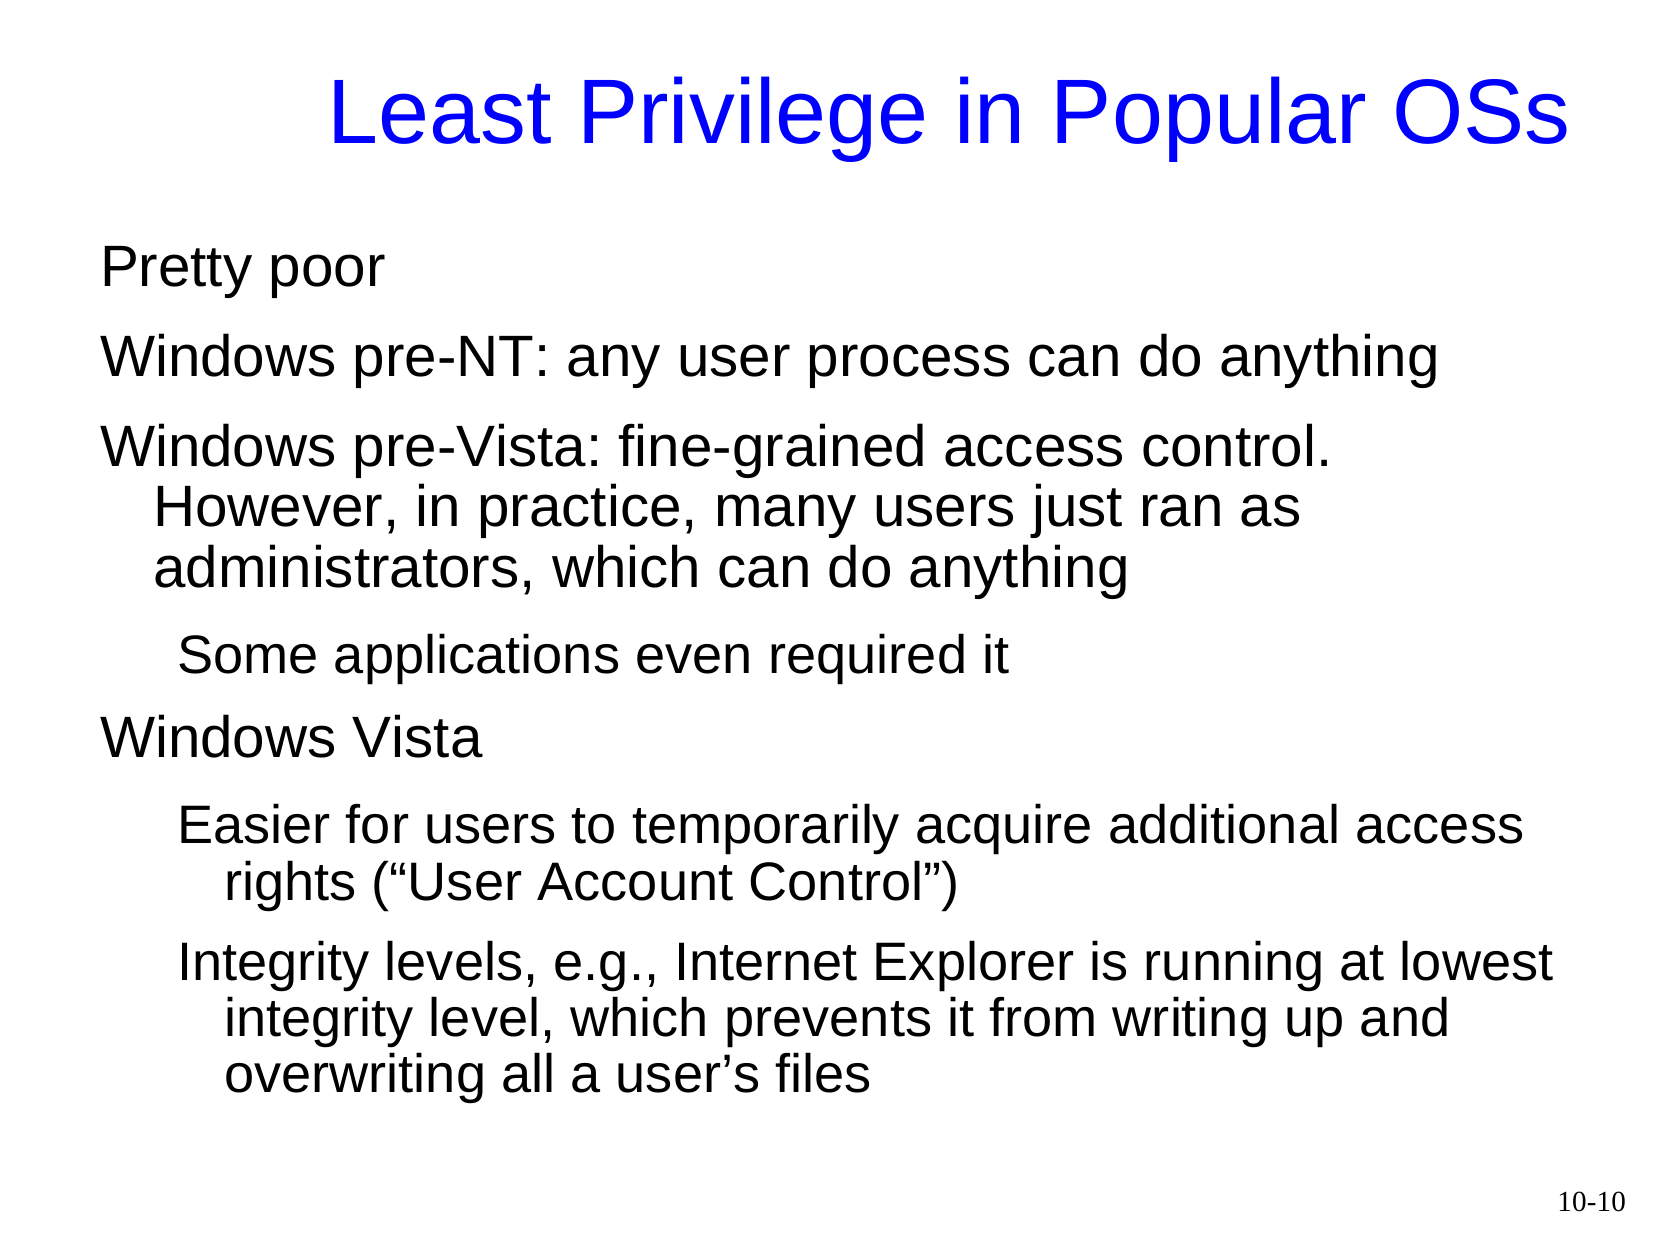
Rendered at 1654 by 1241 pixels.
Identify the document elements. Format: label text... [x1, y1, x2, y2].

list Pretty poor Windows pre-NT: any user process can do anything Windows pre-Vista: fine-grained access control. However, in practice, many users just ran as administrators, which can do anything Some applications even required it Windows Vista Easier for users to temporarily acquire additional access rights (“User Account Control”) Integrity levels, e.g., Internet Explorer is running at lowest integrity level, which prevents it from writing up and overwriting all a user’s files [82, 237, 1571, 1170]
title Least Privilege in Popular OSs [84, 11, 1573, 218]
